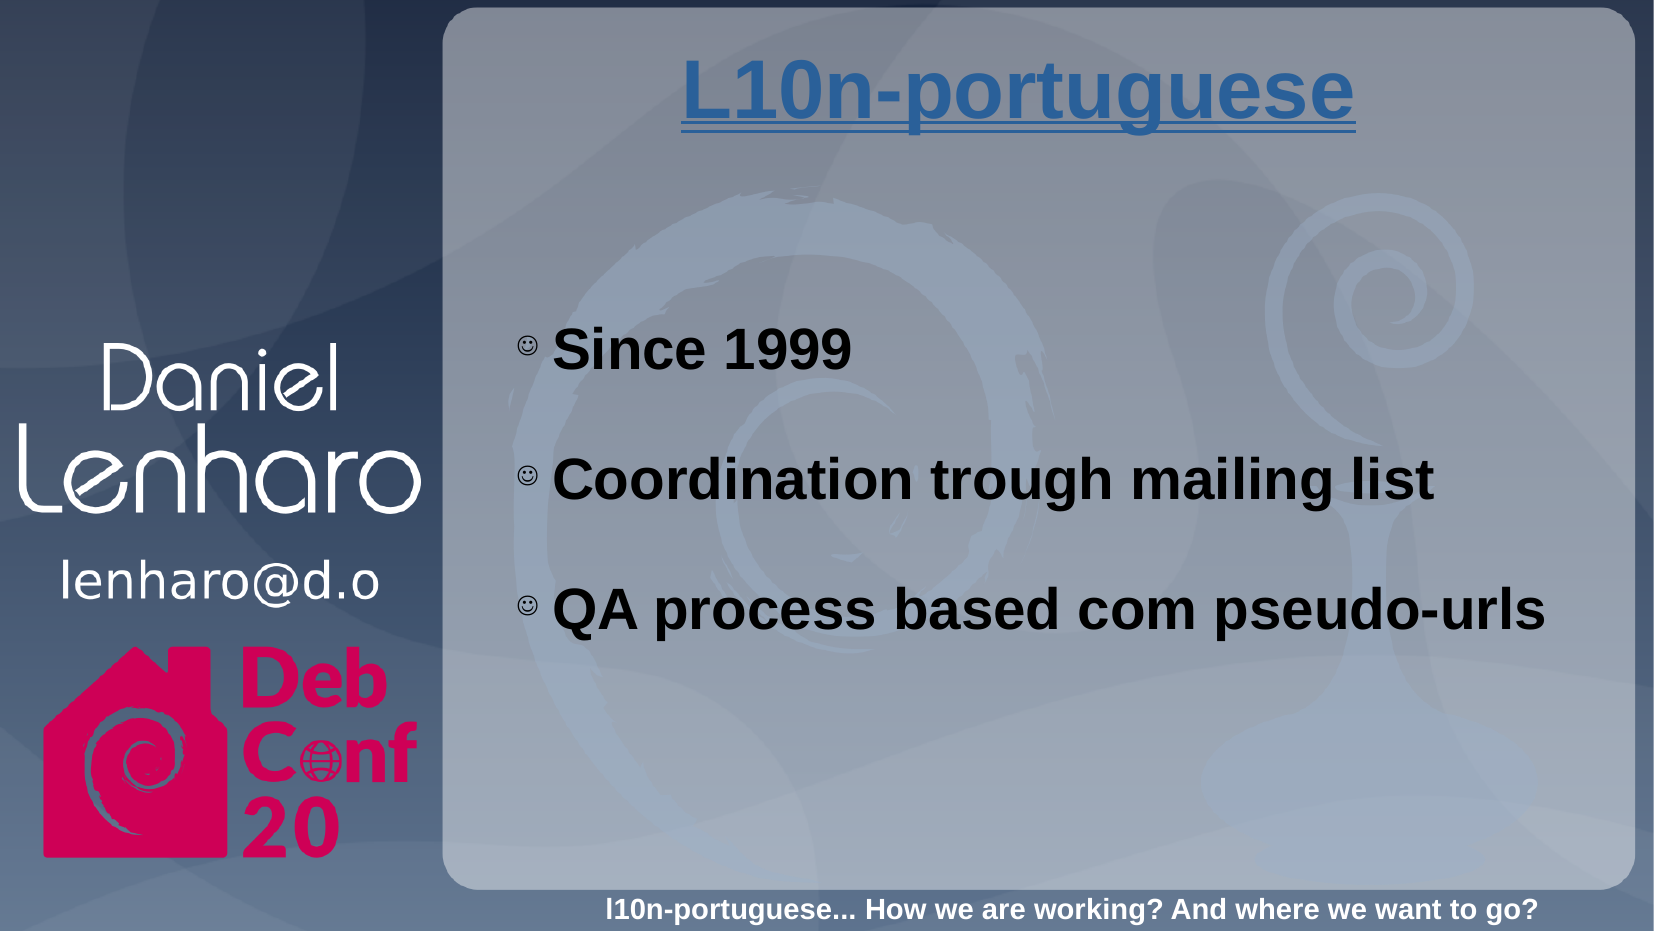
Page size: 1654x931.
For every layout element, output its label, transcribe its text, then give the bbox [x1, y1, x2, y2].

text_box l10n-portuguese... How we are working? And where we want to go? [590, 885, 1654, 931]
title L10n-portuguese [501, 11, 1536, 167]
picture [0, 0, 1654, 931]
text_box Since 1999 Coordination trough mailing list QA process based com pseudo-urls [501, 309, 1595, 650]
